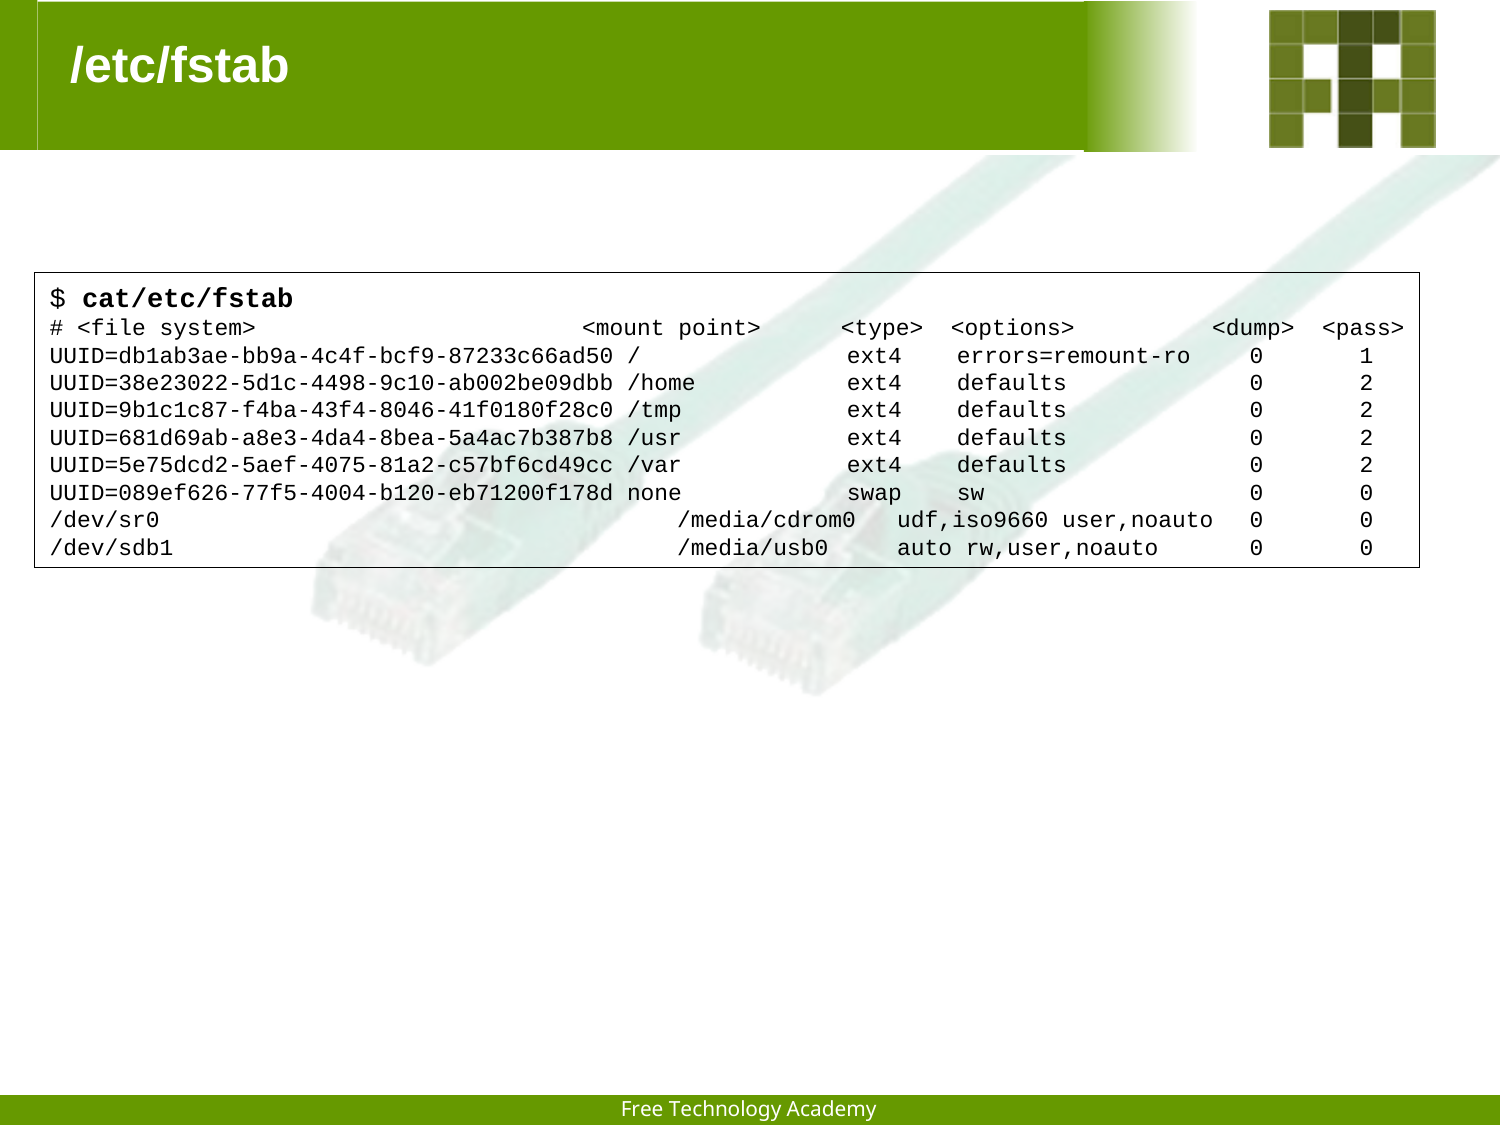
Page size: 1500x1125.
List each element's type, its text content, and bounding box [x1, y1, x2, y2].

picture [1269, 10, 1436, 148]
title /etc/fstab [32, 42, 1331, 205]
text_box $ cat/etc/fstab # <file system> <mount point> <type> <options> <dump> <pass> UUID=db1ab3ae-bb9a-4c4f-bcf9-87233c66ad50 / ext4 errors=remount-ro 0 1 UUID=38e23022-5d1c-4498-9c10-ab002be09dbb /home ext4 defaults 0 2 UUID=9b1c1c87-f4ba-43f4-8046-41f0180f28c0 /tmp ext4 defaults 0 2 UUID=681d69ab-a8e3-4da4-8bea-5a4ac7b387b8 /usr ext4 defaults 0 2 UUID=5e75dcd2-5aef-4075-81a2-c57bf6cd49cc /var ext4 defaults 0 2 UUID=089ef626-77f5-4004-b120-eb71200f178d none swap sw 0 0 /dev/sr0 /media/cdrom0 udf,iso9660 user,noauto 0 0 /dev/sdb1 /media/usb0 auto rw,user,noauto 0 0 [34, 272, 1420, 568]
